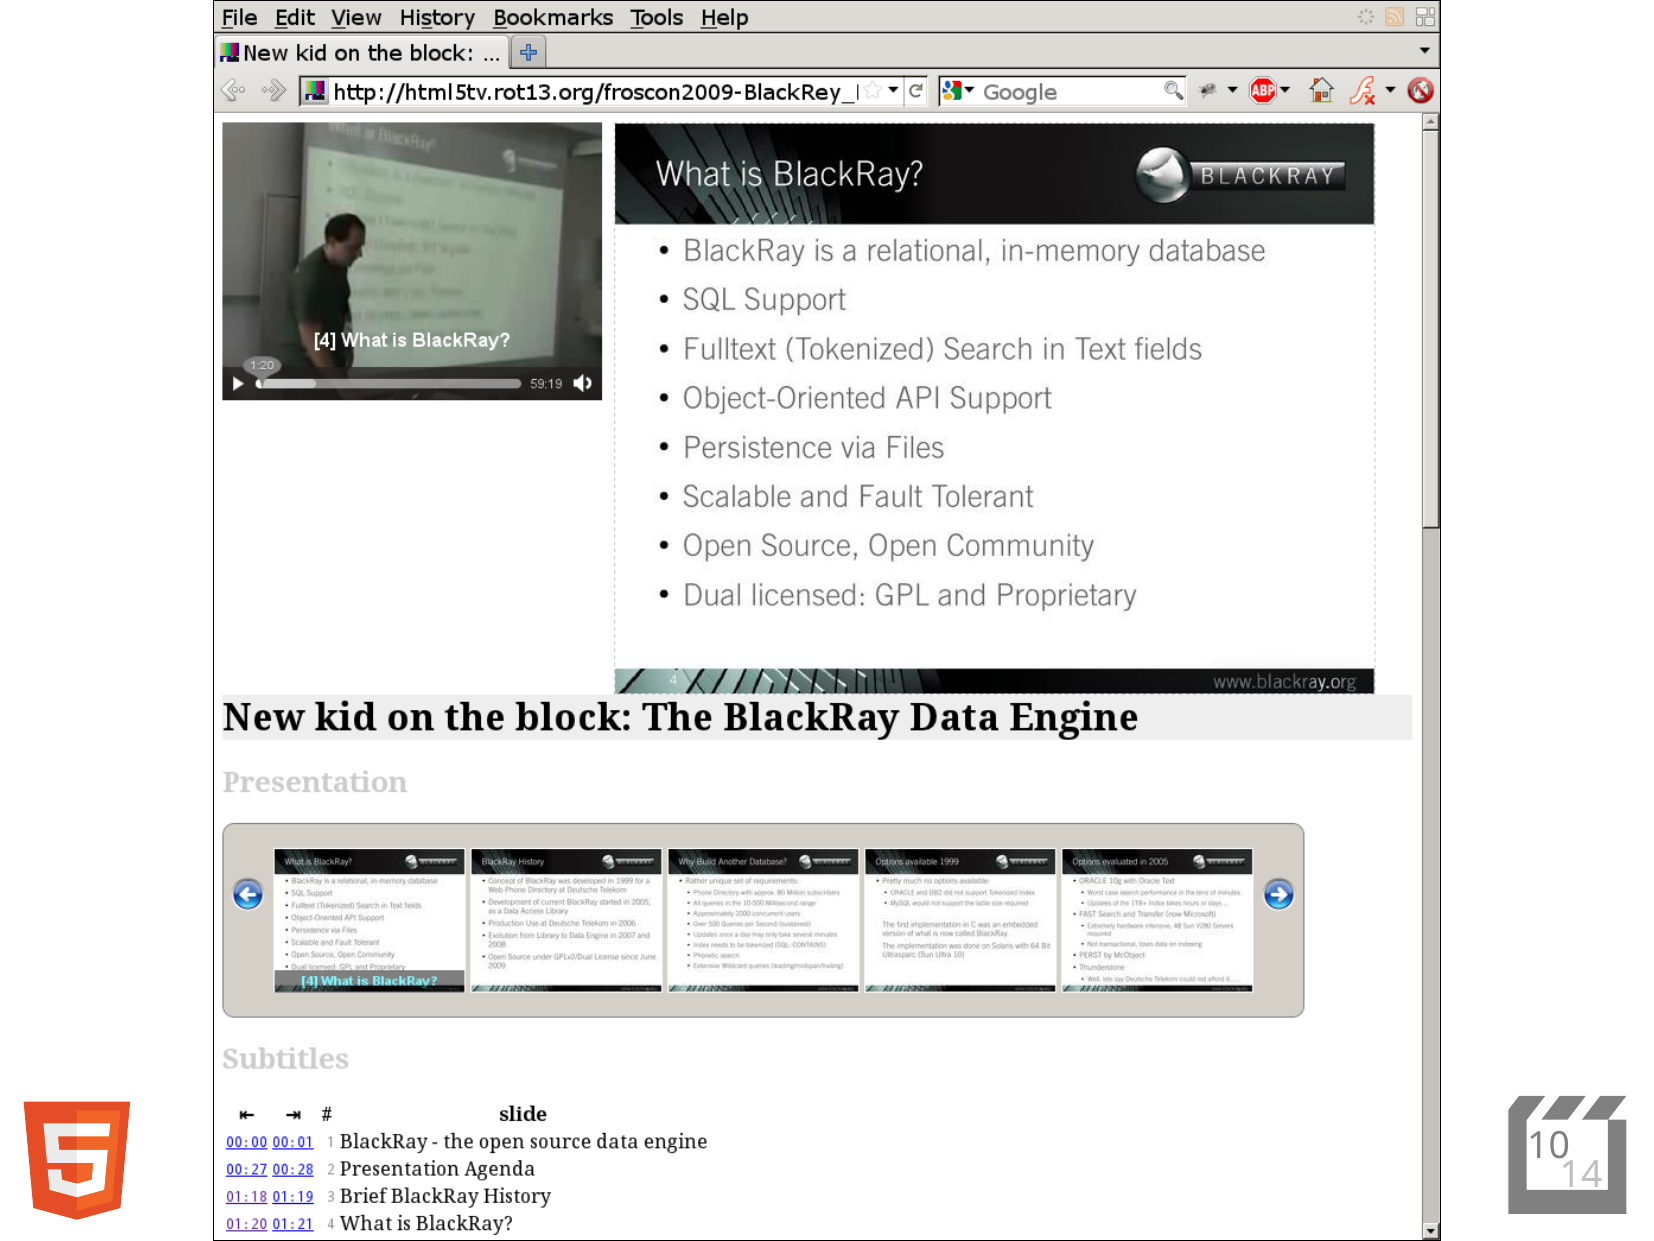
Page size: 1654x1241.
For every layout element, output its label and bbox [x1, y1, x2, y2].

picture [213, 0, 1441, 1241]
